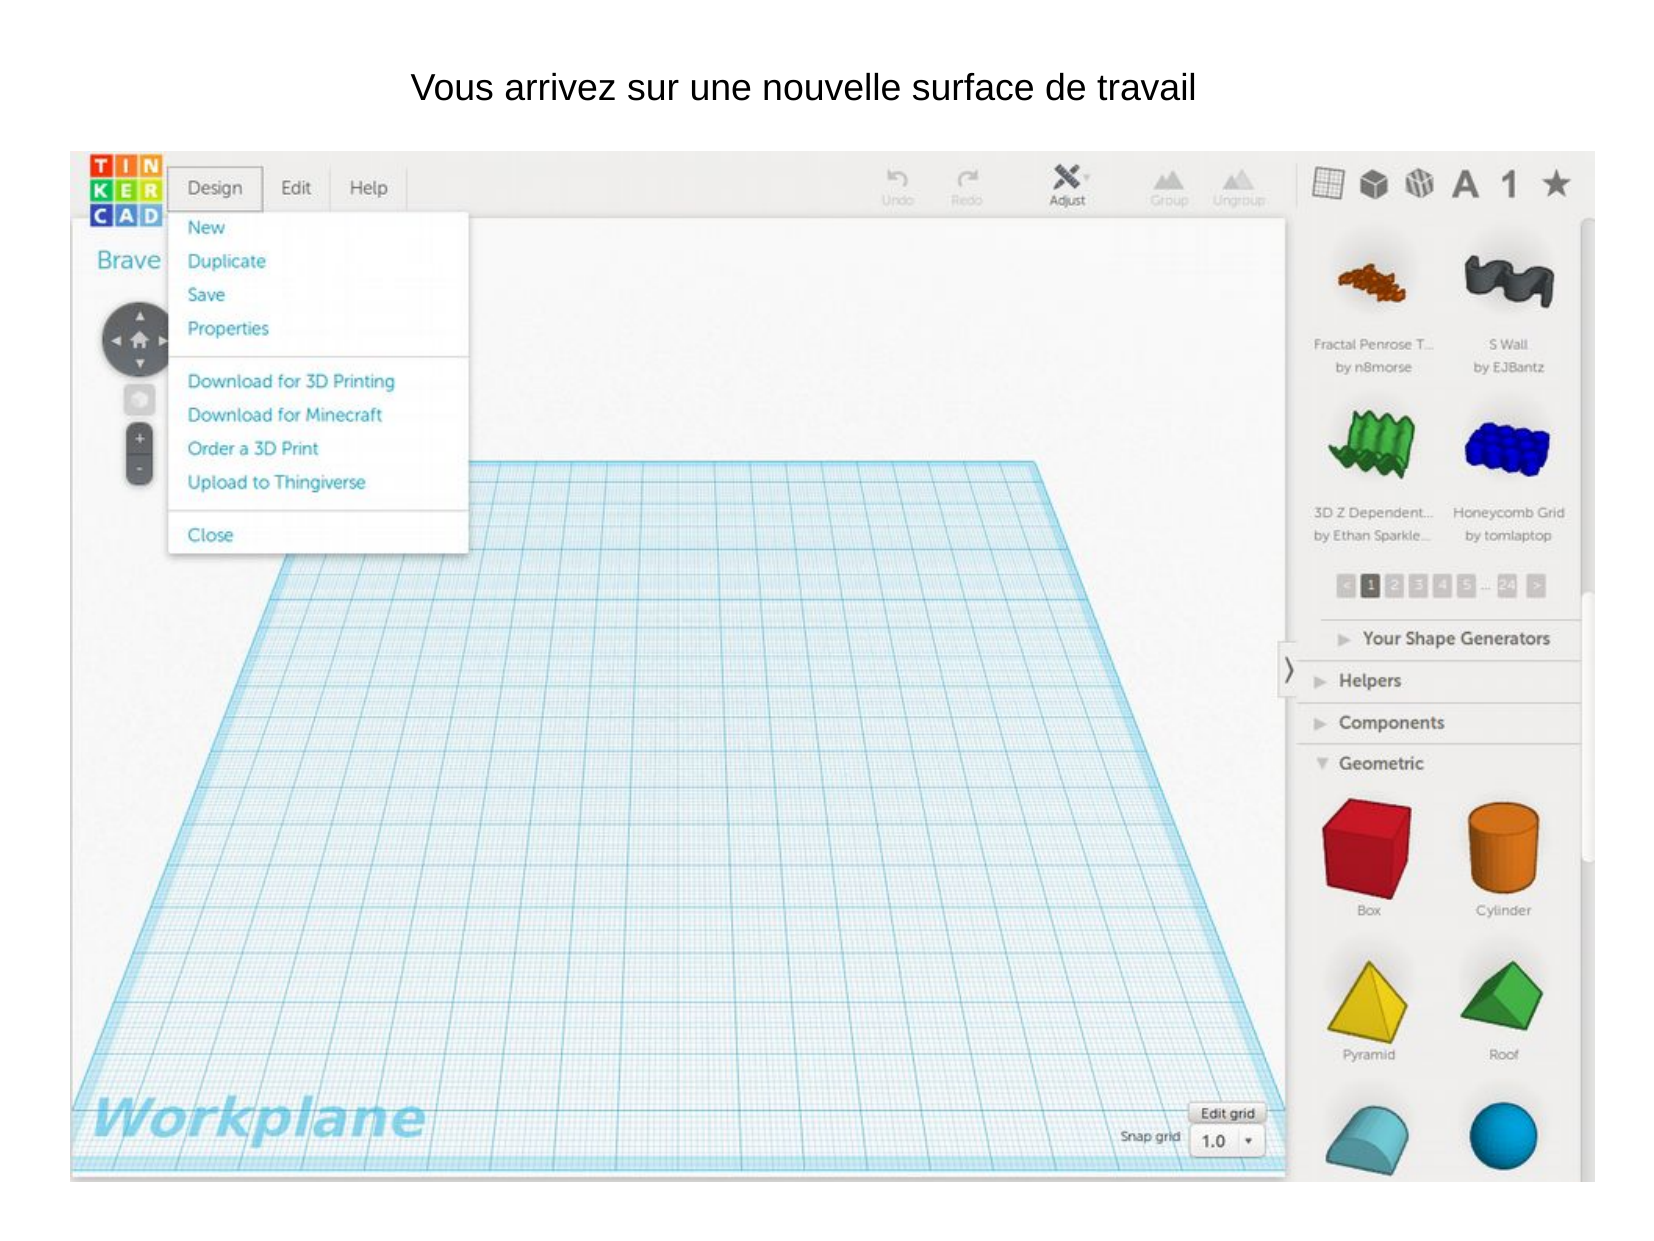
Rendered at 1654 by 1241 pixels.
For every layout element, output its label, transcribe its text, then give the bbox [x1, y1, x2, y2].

text_box Vous arrivez sur une nouvelle surface de travail [94, 59, 1524, 116]
picture [70, 151, 1595, 1182]
